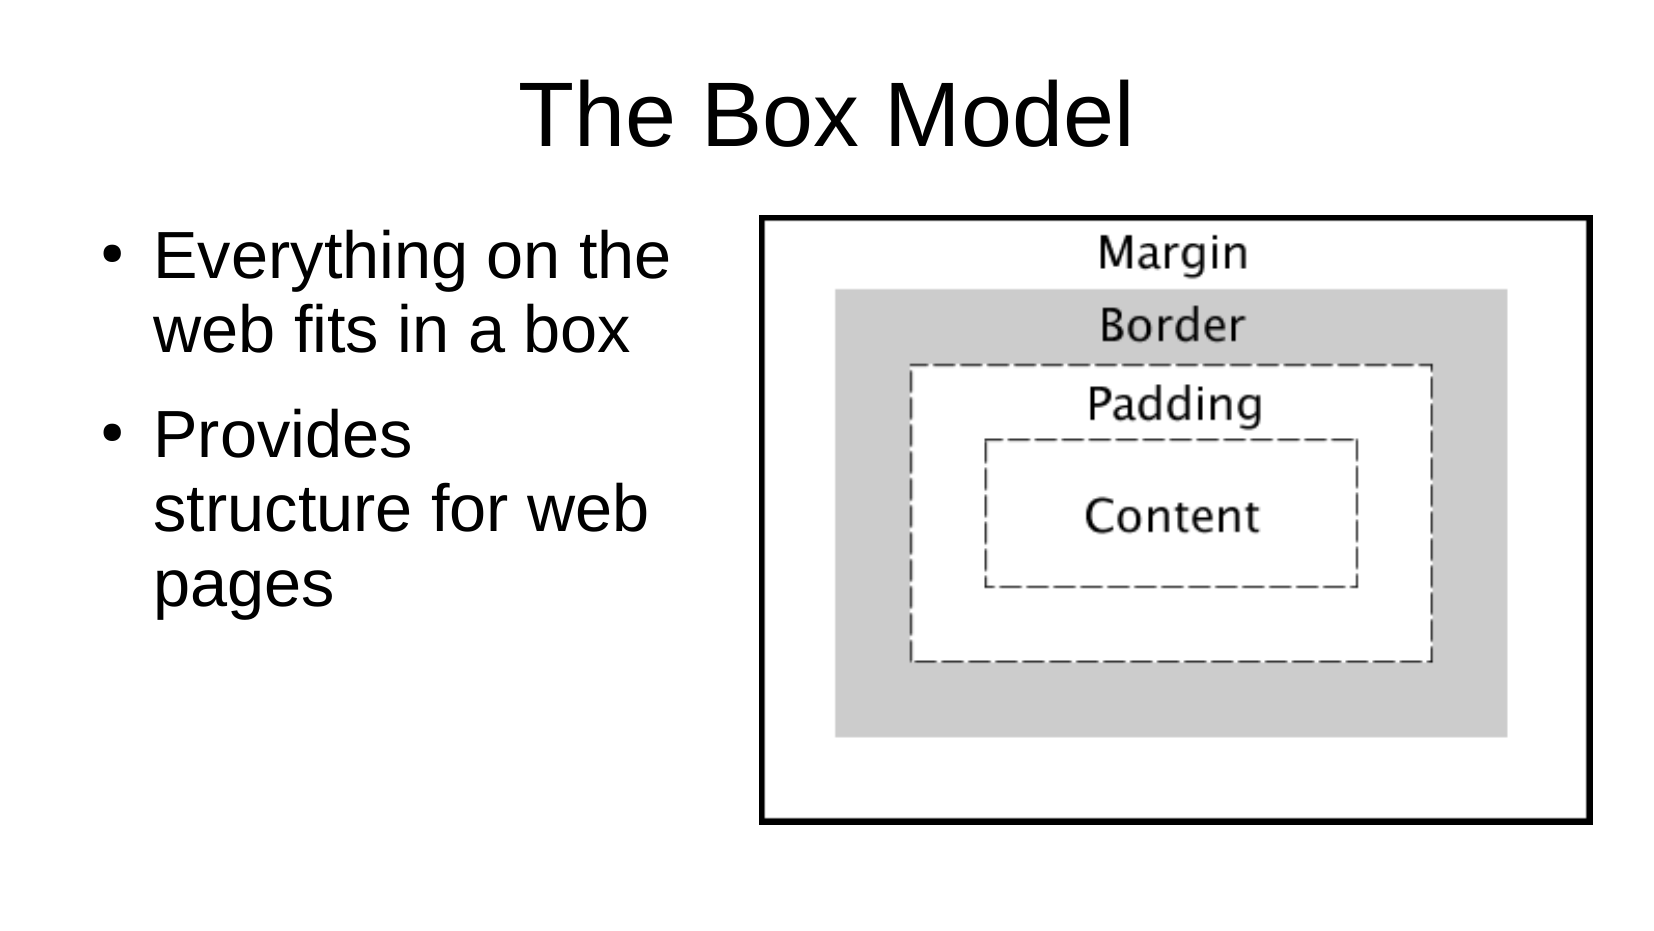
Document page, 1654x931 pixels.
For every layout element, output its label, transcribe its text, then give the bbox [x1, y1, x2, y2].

title The Box Model [82, 37, 1571, 193]
list Everything on the web fits in a box Provides structure for web pages [82, 217, 676, 758]
picture [759, 215, 1593, 826]
